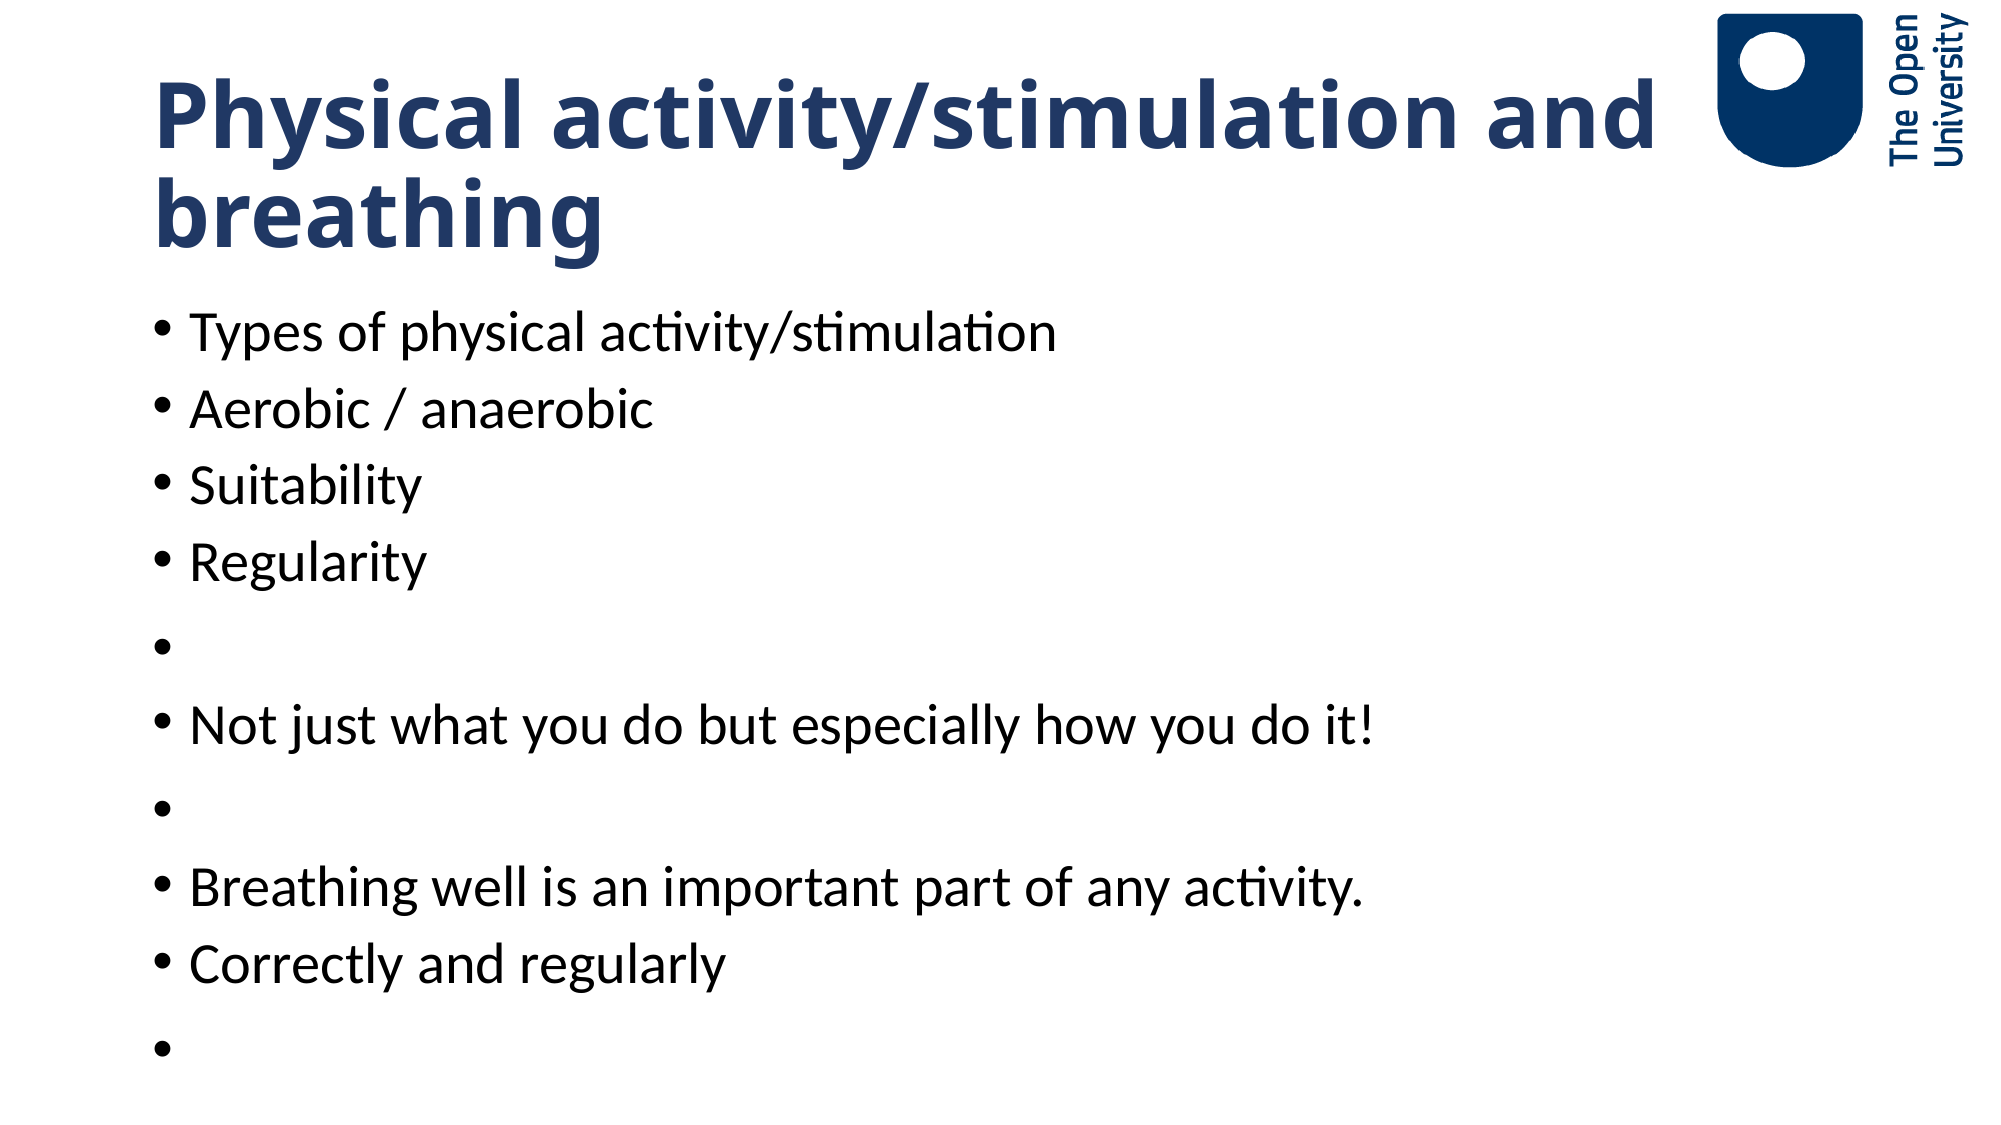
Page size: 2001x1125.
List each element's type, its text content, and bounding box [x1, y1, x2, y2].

picture [1716, 10, 1971, 170]
list Types of physical activity/stimulation Aerobic / anaerobic Suitability Regularity Not just what you do but especially how you do it! Breathing well is an important part of any activity. Correctly and regularly [137, 299, 1863, 1014]
title Physical activity/stimulation and breathing [137, 59, 1863, 278]
